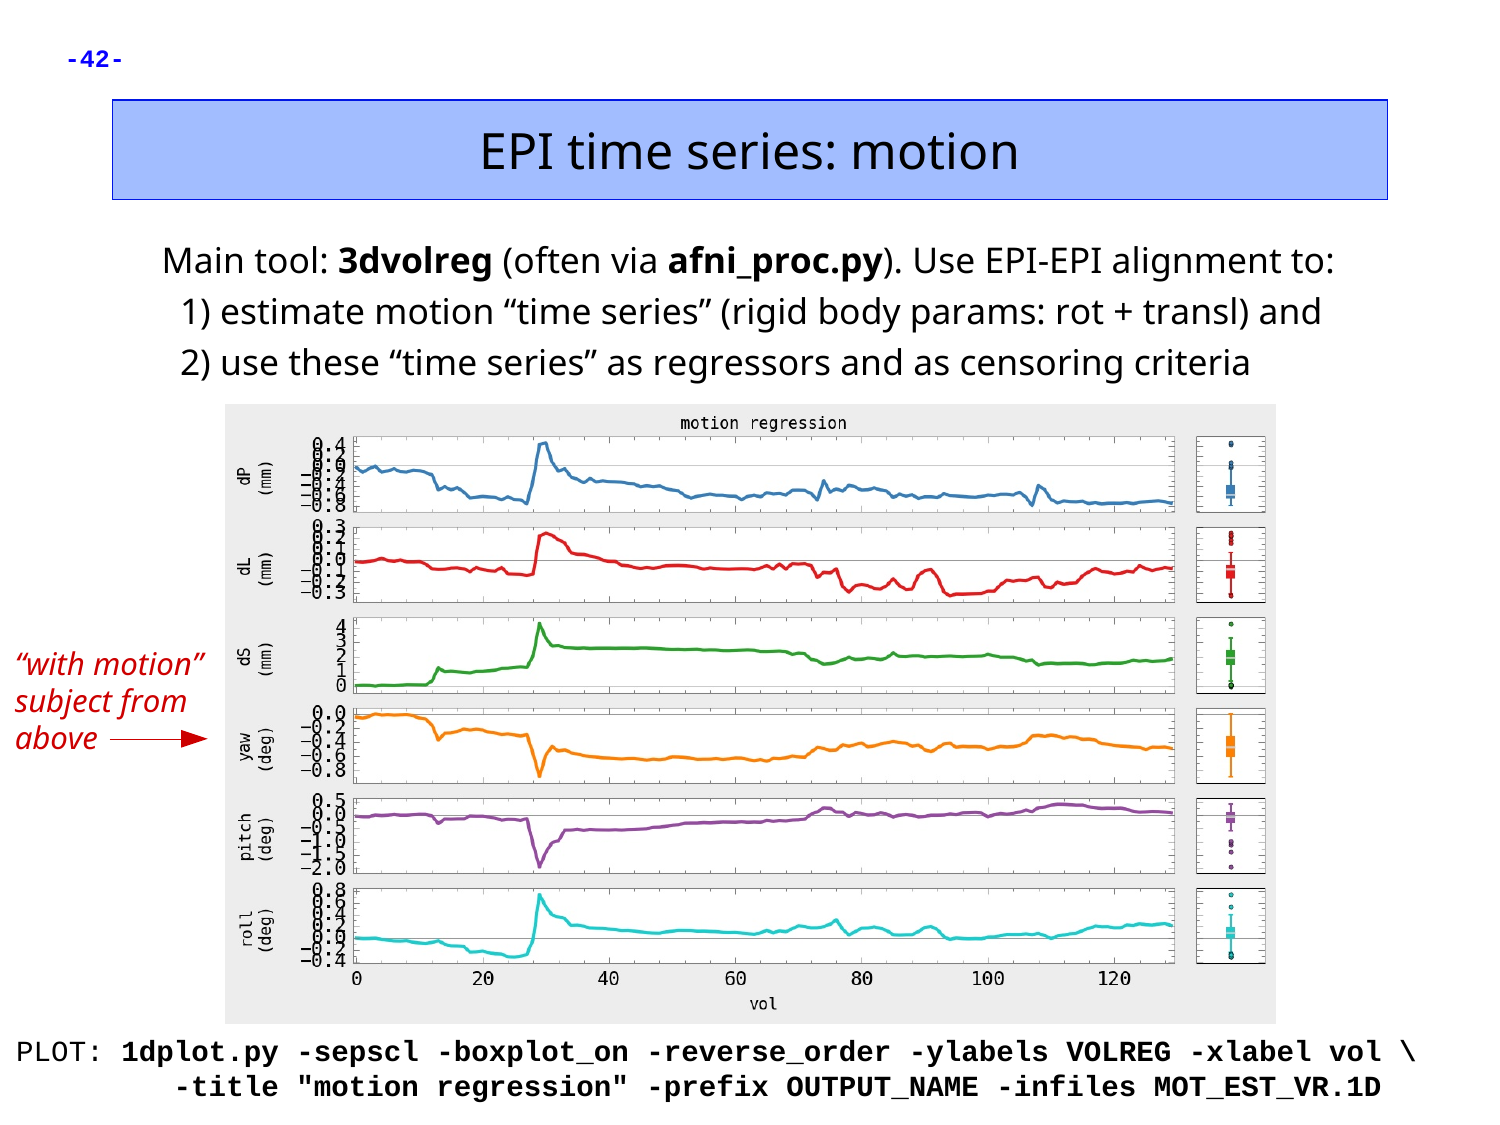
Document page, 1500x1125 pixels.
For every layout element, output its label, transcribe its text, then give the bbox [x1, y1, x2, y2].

text_box Main tool: 3dvolreg (often via afni_proc.py). Use EPI-EPI alignment to: 1) estimate motion “time series” (rigid body params: rot + transl) and 2) use these “time series” as regressors and as censoring criteria [109, 230, 1378, 391]
text_box EPI time series: motion [112, 99, 1388, 200]
picture [225, 404, 1276, 1024]
text_box PLOT: 1dplot.py -sepscl -boxplot_on -reverse_order -ylabels VOLREG -xlabel vol \ -title "motion regression" -prefix OUTPUT_NAME -infiles MOT_EST_VR.1D [0, 1023, 1500, 1125]
text_box “with motion” subject from above [0, 636, 243, 764]
